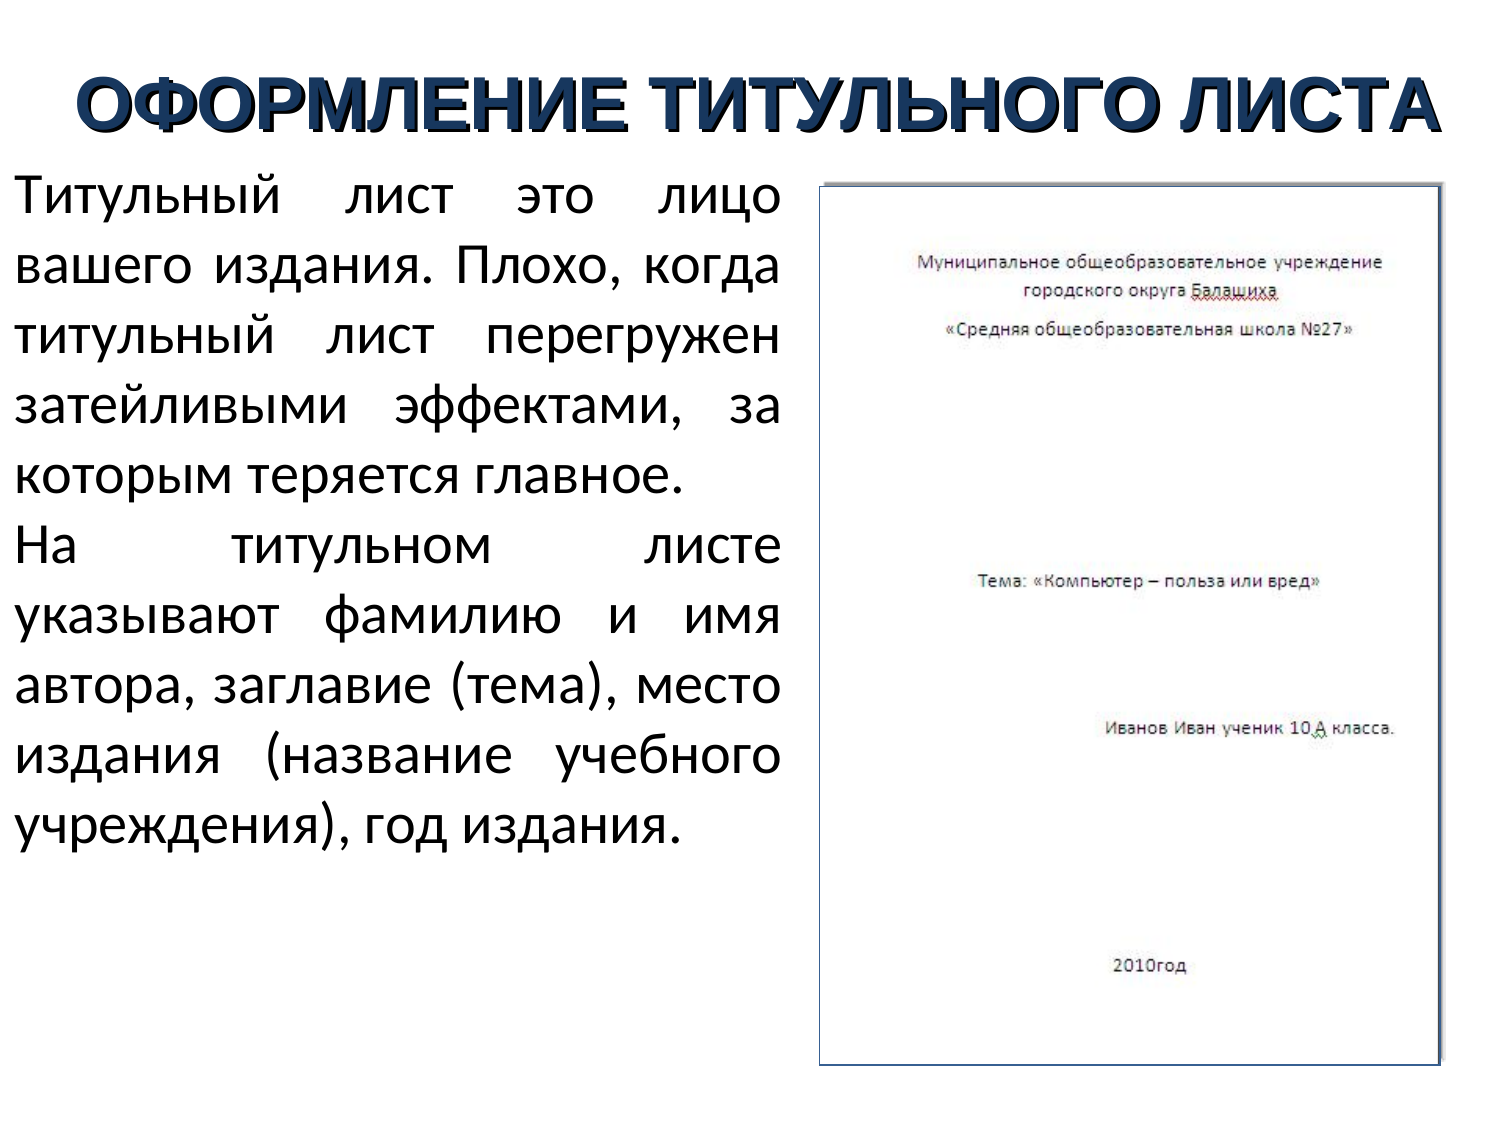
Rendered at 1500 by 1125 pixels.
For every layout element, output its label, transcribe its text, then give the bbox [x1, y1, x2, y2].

text_box Титульный лист это лицо вашего издания. Плохо, когда титульный лист перегружен затейливыми эффектами, за которым теряется главное. На титульном листе указывают фамилию и имя автора, заглавие (тема), место издания (название учебного учреждения), год издания. [0, 147, 798, 863]
text_box ОФОРМЛЕНИЕ ТИТУЛЬНОГО ЛИСТА [59, 46, 1458, 153]
picture [820, 187, 1440, 1065]
